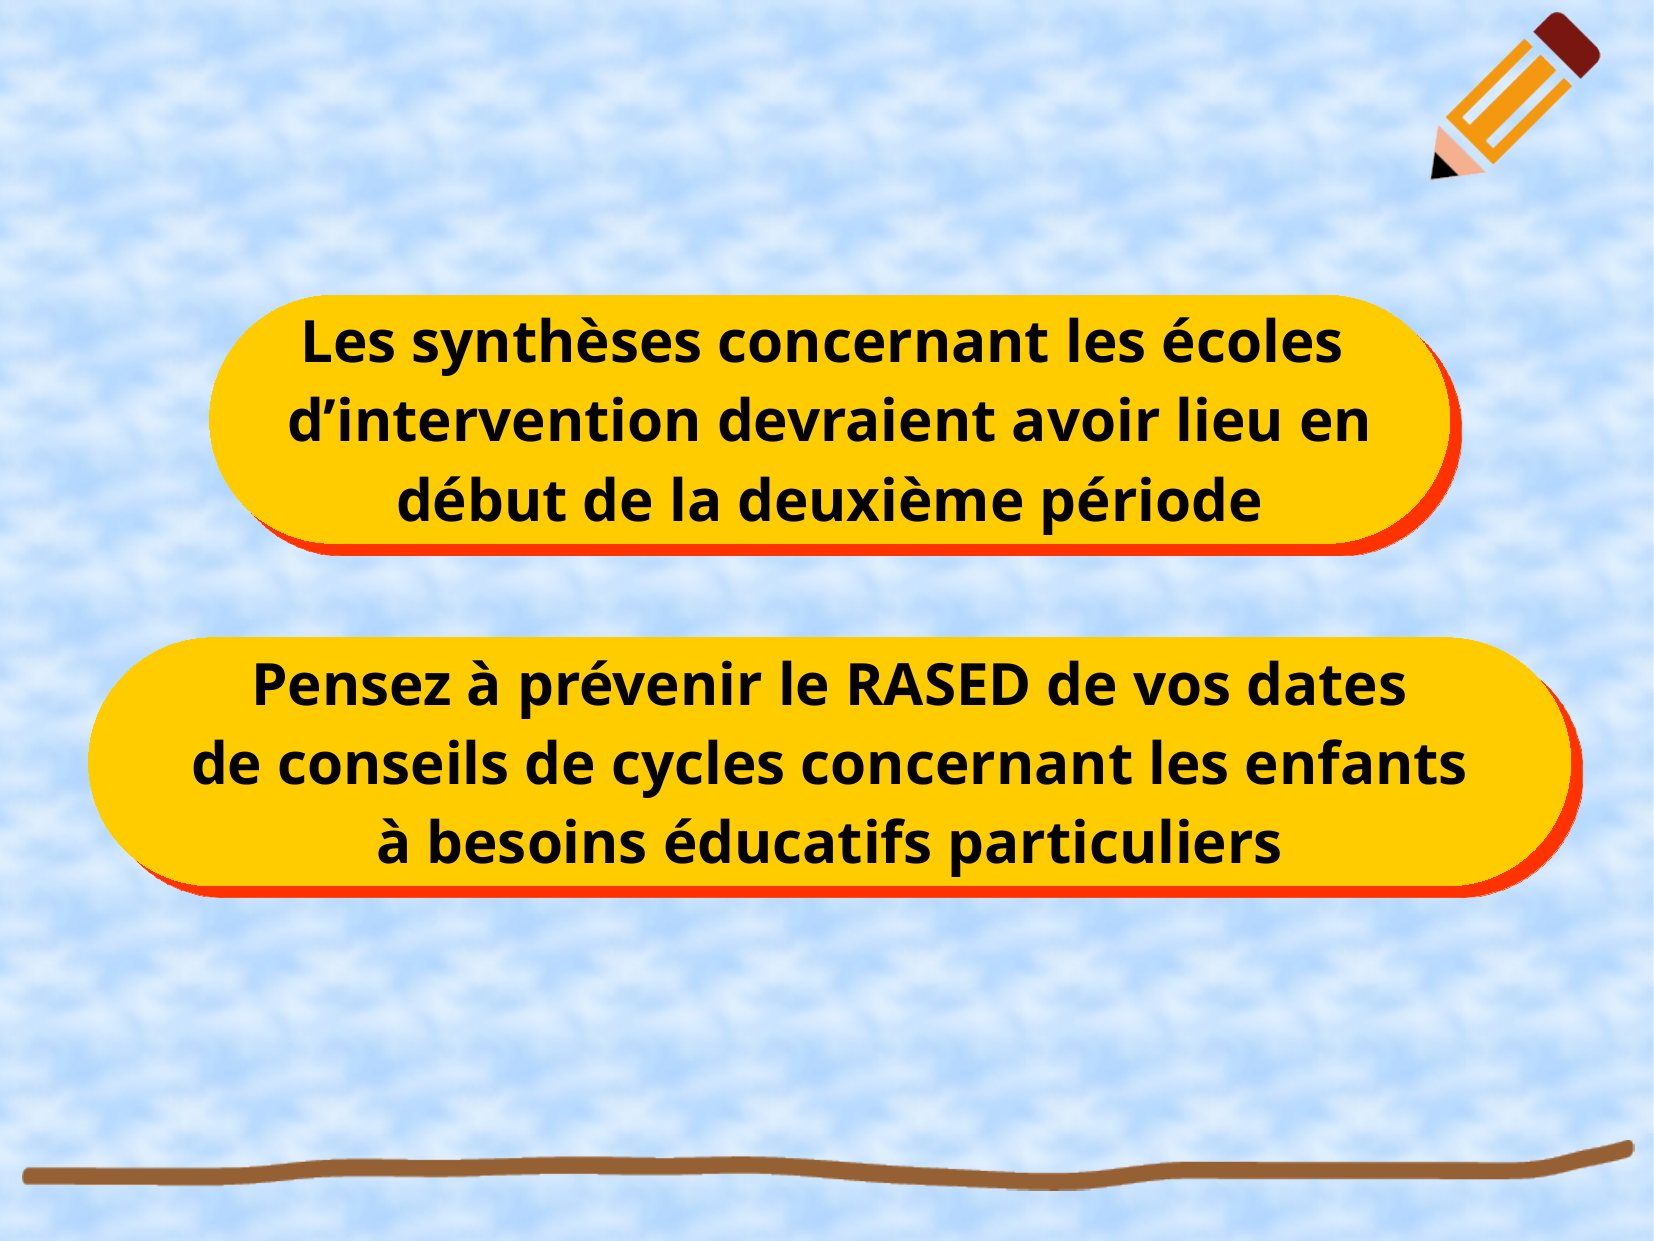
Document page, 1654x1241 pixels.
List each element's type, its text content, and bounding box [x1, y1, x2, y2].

text_box Pensez à prévenir le RASED de vos dates de conseils de cycles concernant les enfants à besoins éducatifs particuliers [88, 637, 1571, 886]
text_box Les synthèses concernant les écoles d’intervention devraient avoir lieu en début de la deuxième période [209, 295, 1450, 544]
picture [0, 0, 1654, 1241]
